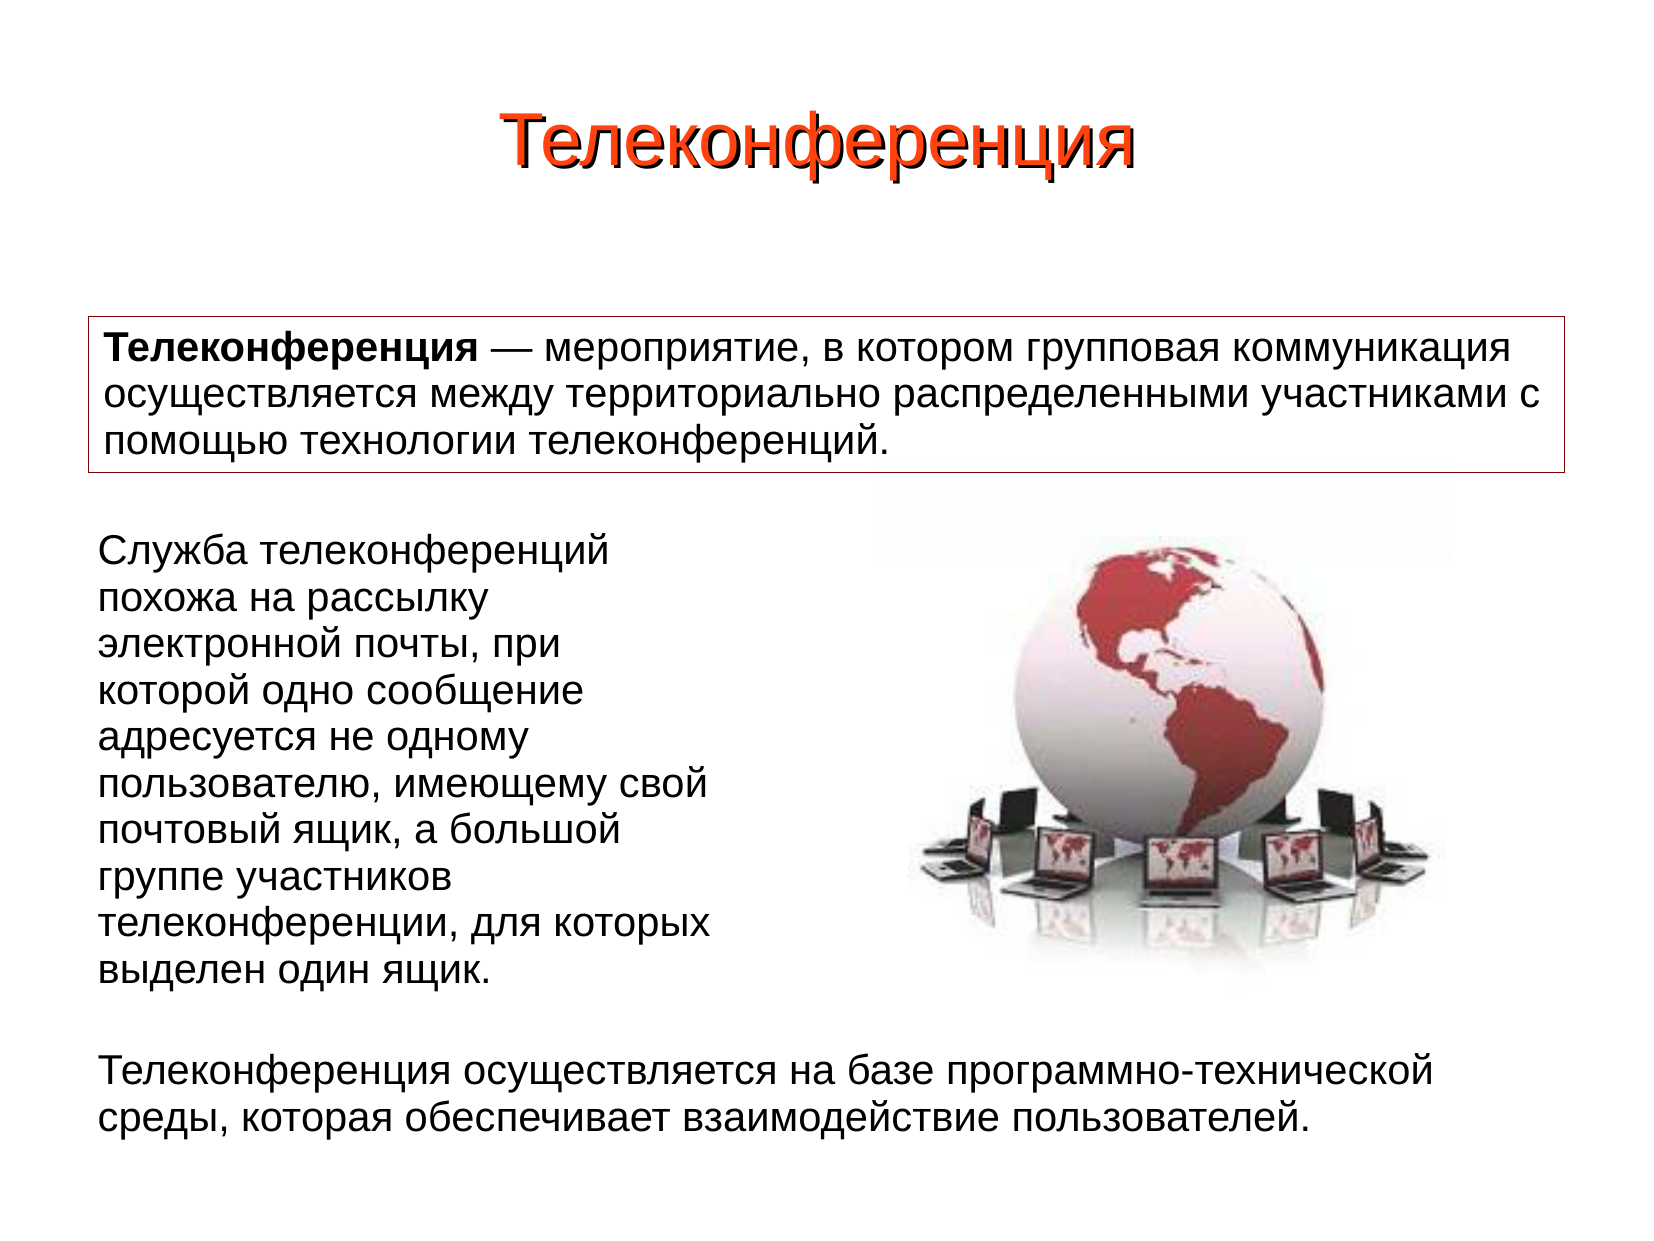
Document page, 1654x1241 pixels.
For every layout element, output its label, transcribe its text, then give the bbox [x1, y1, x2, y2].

text_box Служба телеконференций похожа на рассылку электронной почты, при которой одно сообщение адресуется не одному пользователю, имеющему свой почтовый ящик, а большой группе участников телеконференции, для которых выделен один ящик. [82, 519, 733, 1003]
picture [874, 473, 1453, 1016]
text_box Телеконференция [484, 90, 1170, 189]
text_box Телеконференция — мероприятие, в котором групповая коммуникация осуществляется между территориально распределенными участниками с помощью технологии телеконференций. [88, 316, 1565, 473]
text_box Телеконференция осуществляется на базе программно-технической среды, которая обеспечивает взаимодействие пользователей. [82, 1039, 1515, 1148]
